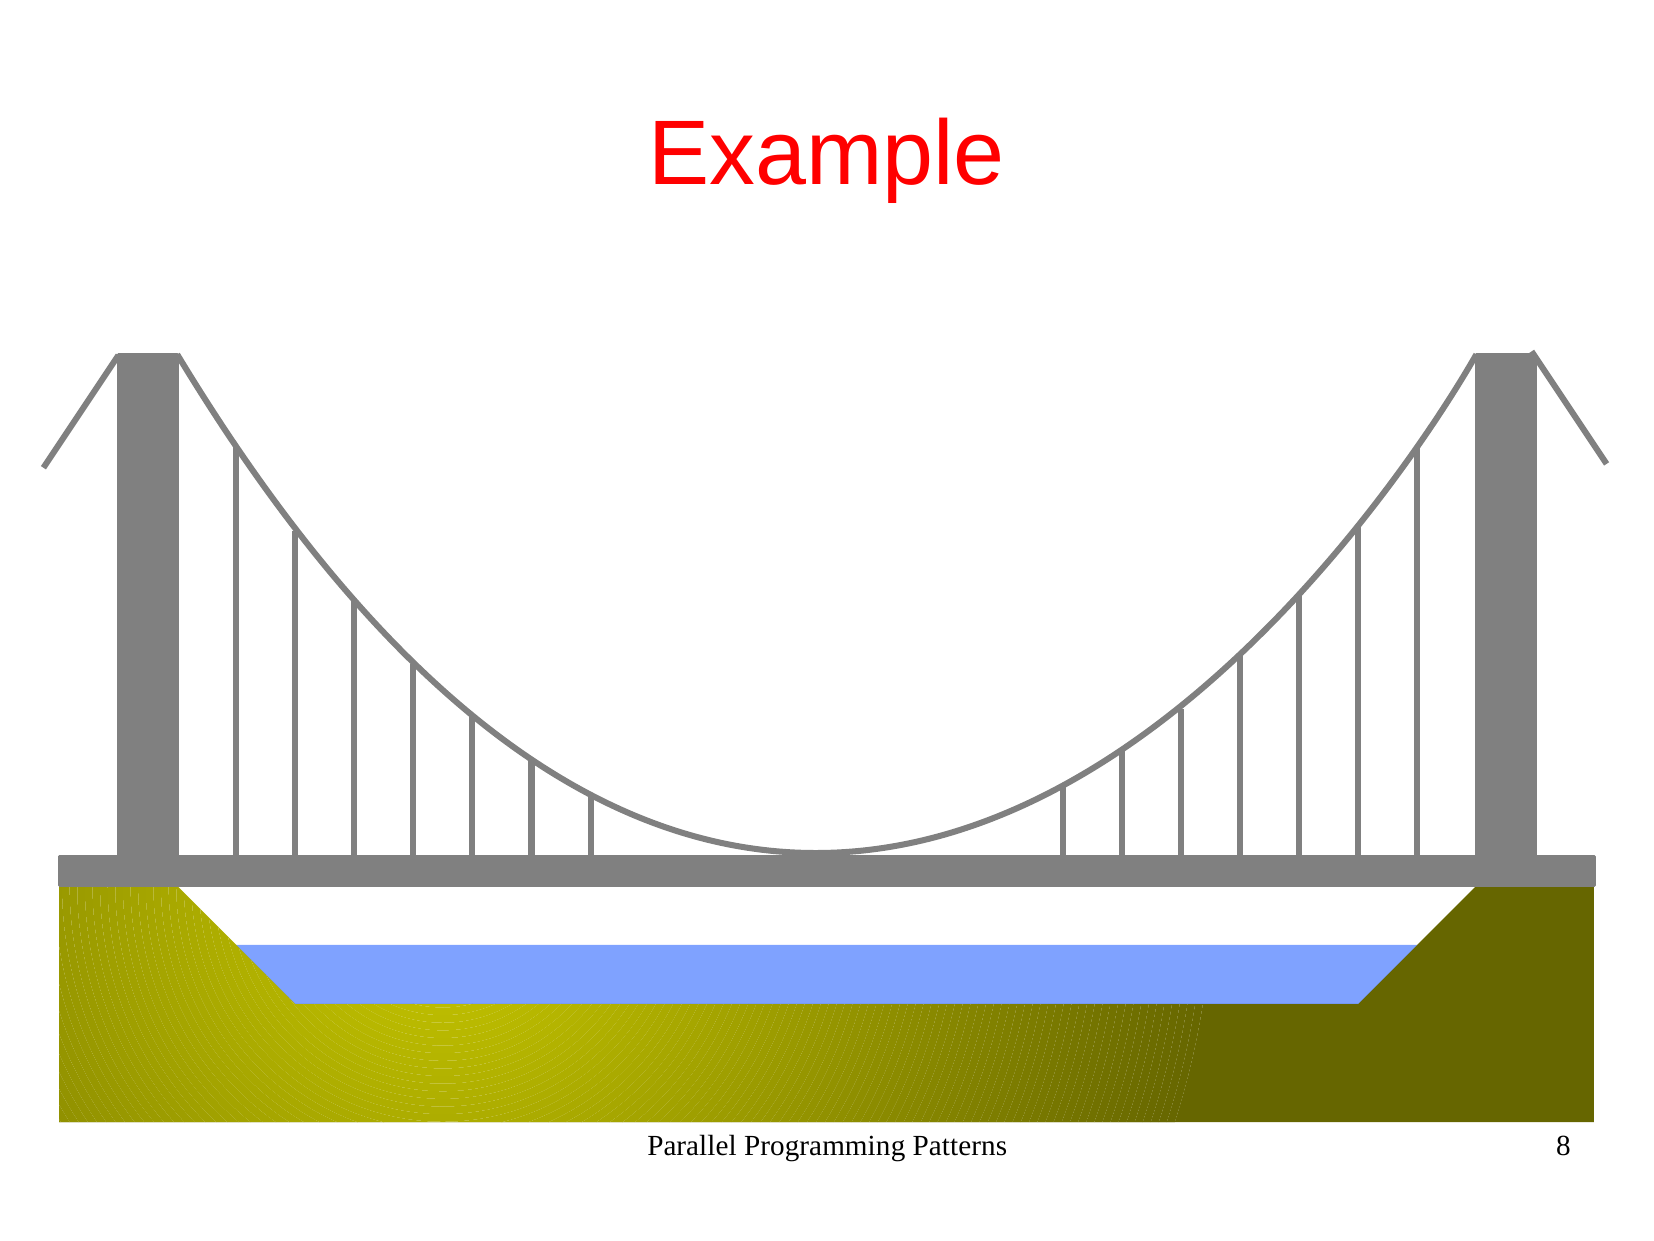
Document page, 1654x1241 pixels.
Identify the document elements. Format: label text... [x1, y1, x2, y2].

text_box [59, 354, 1595, 1123]
title Example [82, 49, 1571, 257]
